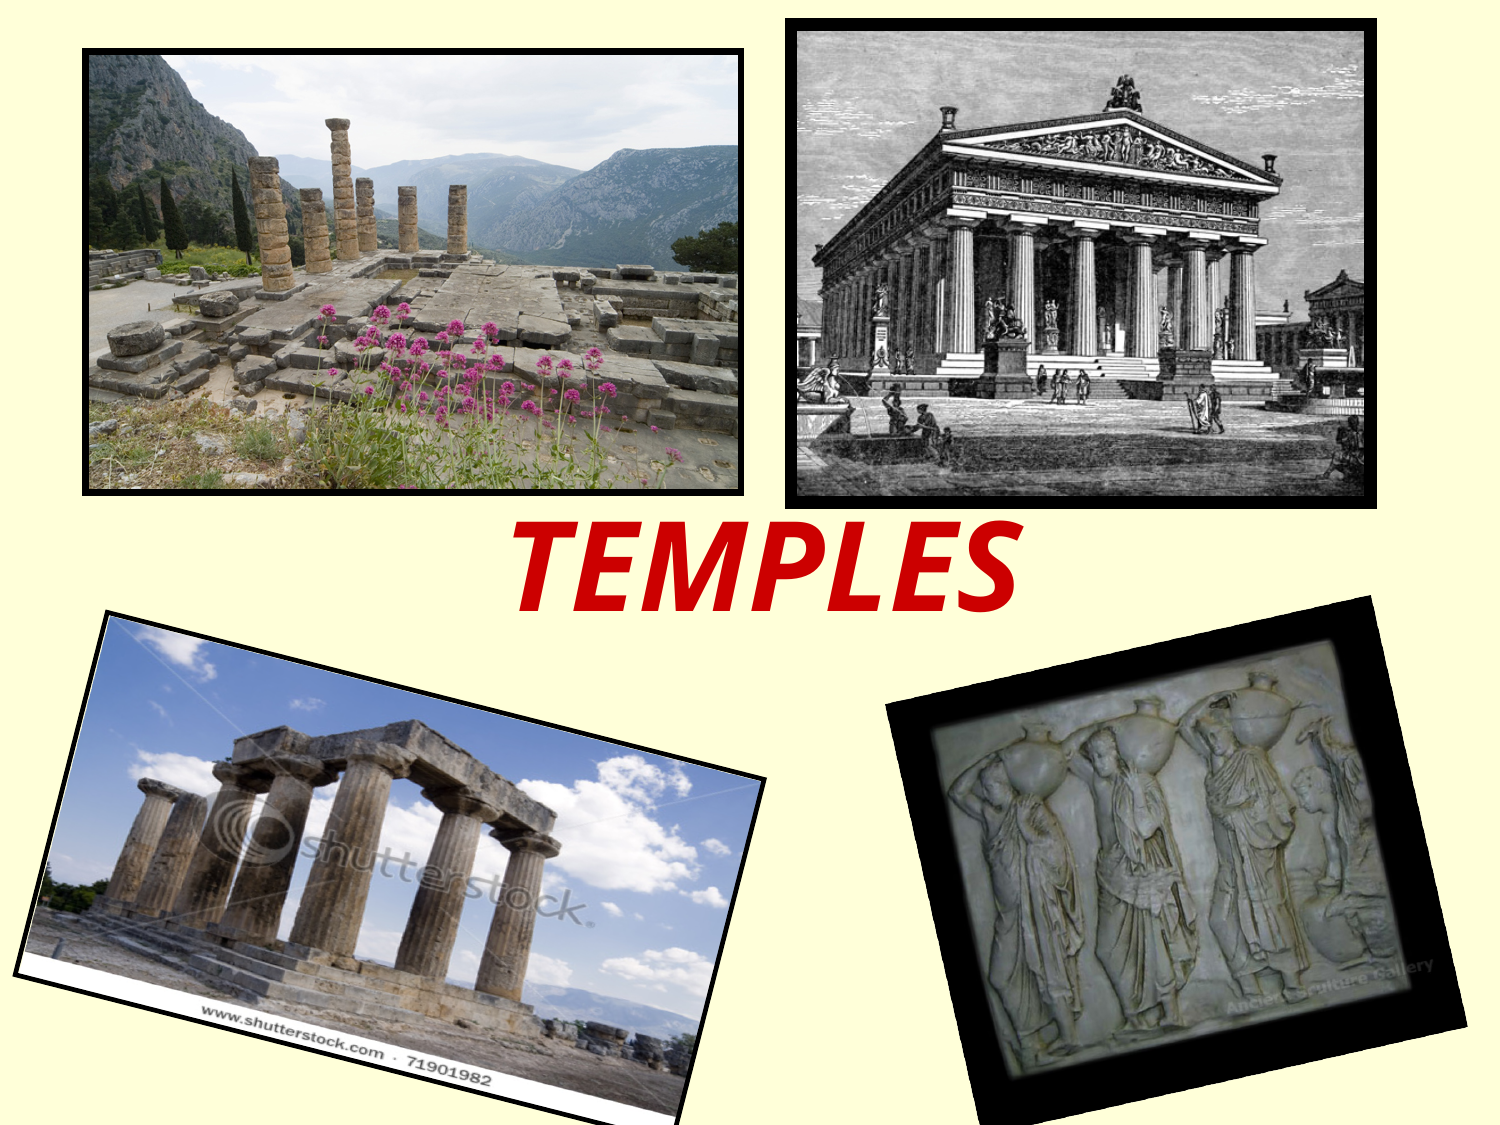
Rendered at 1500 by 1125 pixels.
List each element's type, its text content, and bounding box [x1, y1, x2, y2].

title TEMPLES [88, 467, 1439, 656]
picture [797, 31, 1365, 497]
picture [18, 615, 762, 1125]
picture [884, 594, 1468, 1125]
picture [88, 54, 738, 490]
